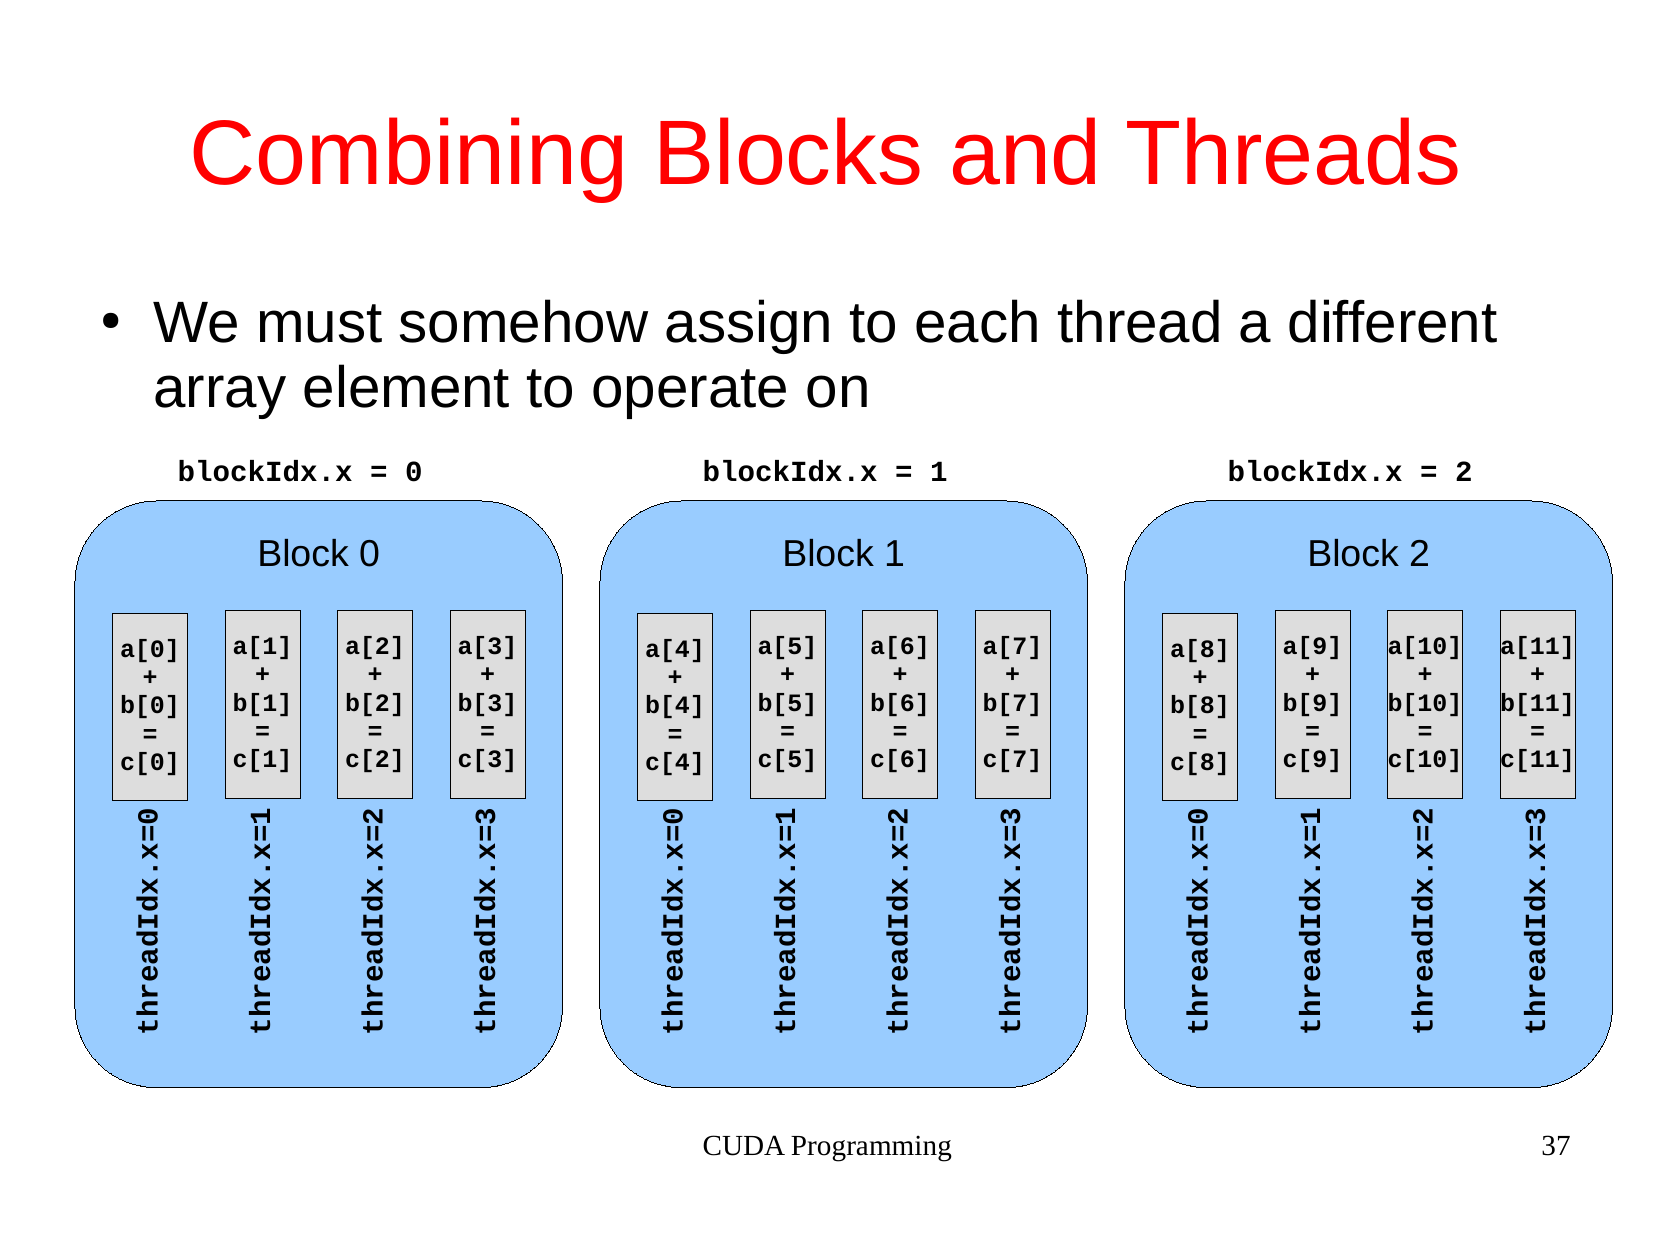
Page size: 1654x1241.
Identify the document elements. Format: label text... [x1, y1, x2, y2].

text_box a[0] + b[0] = c[0] [112, 613, 188, 792]
text_box a[8] + b[8] = c[8] [1162, 613, 1238, 792]
text_box threadIdx.x=1 [1275, 792, 1351, 1051]
text_box threadIdx.x=2 [1387, 792, 1463, 1051]
text_box a[6] + b[6] = c[6] [862, 610, 938, 792]
text_box a[11] + b[11] = c[11] [1500, 610, 1576, 792]
text_box threadIdx.x=3 [1500, 792, 1576, 1051]
title Combining Blocks and Threads [82, 49, 1571, 257]
text_box threadIdx.x=3 [975, 792, 1051, 1051]
text_box threadIdx.x=2 [337, 792, 413, 1051]
text_box blockIdx.x = 1 [675, 450, 976, 499]
text_box a[5] + b[5] = c[5] [750, 610, 826, 792]
text_box a[10] + b[10] = c[10] [1387, 610, 1463, 792]
text_box a[9] + b[9] = c[9] [1275, 610, 1351, 792]
text_box threadIdx.x=1 [225, 792, 301, 1051]
text_box threadIdx.x=0 [1162, 792, 1238, 1051]
text_box a[3] + b[3] = c[3] [450, 610, 526, 792]
text_box a[7] + b[7] = c[7] [975, 610, 1051, 792]
text_box a[4] + b[4] = c[4] [637, 613, 713, 792]
text_box a[2] + b[2] = c[2] [337, 610, 413, 792]
text_box threadIdx.x=0 [112, 792, 188, 1051]
text_box threadIdx.x=1 [750, 792, 826, 1051]
text_box threadIdx.x=2 [862, 792, 938, 1051]
list We must somehow assign to each thread a different array element to operate on [82, 290, 1571, 1109]
text_box Block 1 [599, 500, 1088, 1088]
text_box threadIdx.x=0 [637, 792, 713, 1051]
text_box threadIdx.x=3 [450, 792, 526, 1051]
text_box Block 2 [1124, 500, 1613, 1088]
text_box a[1] + b[1] = c[1] [225, 610, 301, 792]
text_box blockIdx.x = 0 [150, 450, 451, 499]
text_box Block 0 [74, 500, 563, 1088]
text_box blockIdx.x = 2 [1200, 450, 1501, 499]
